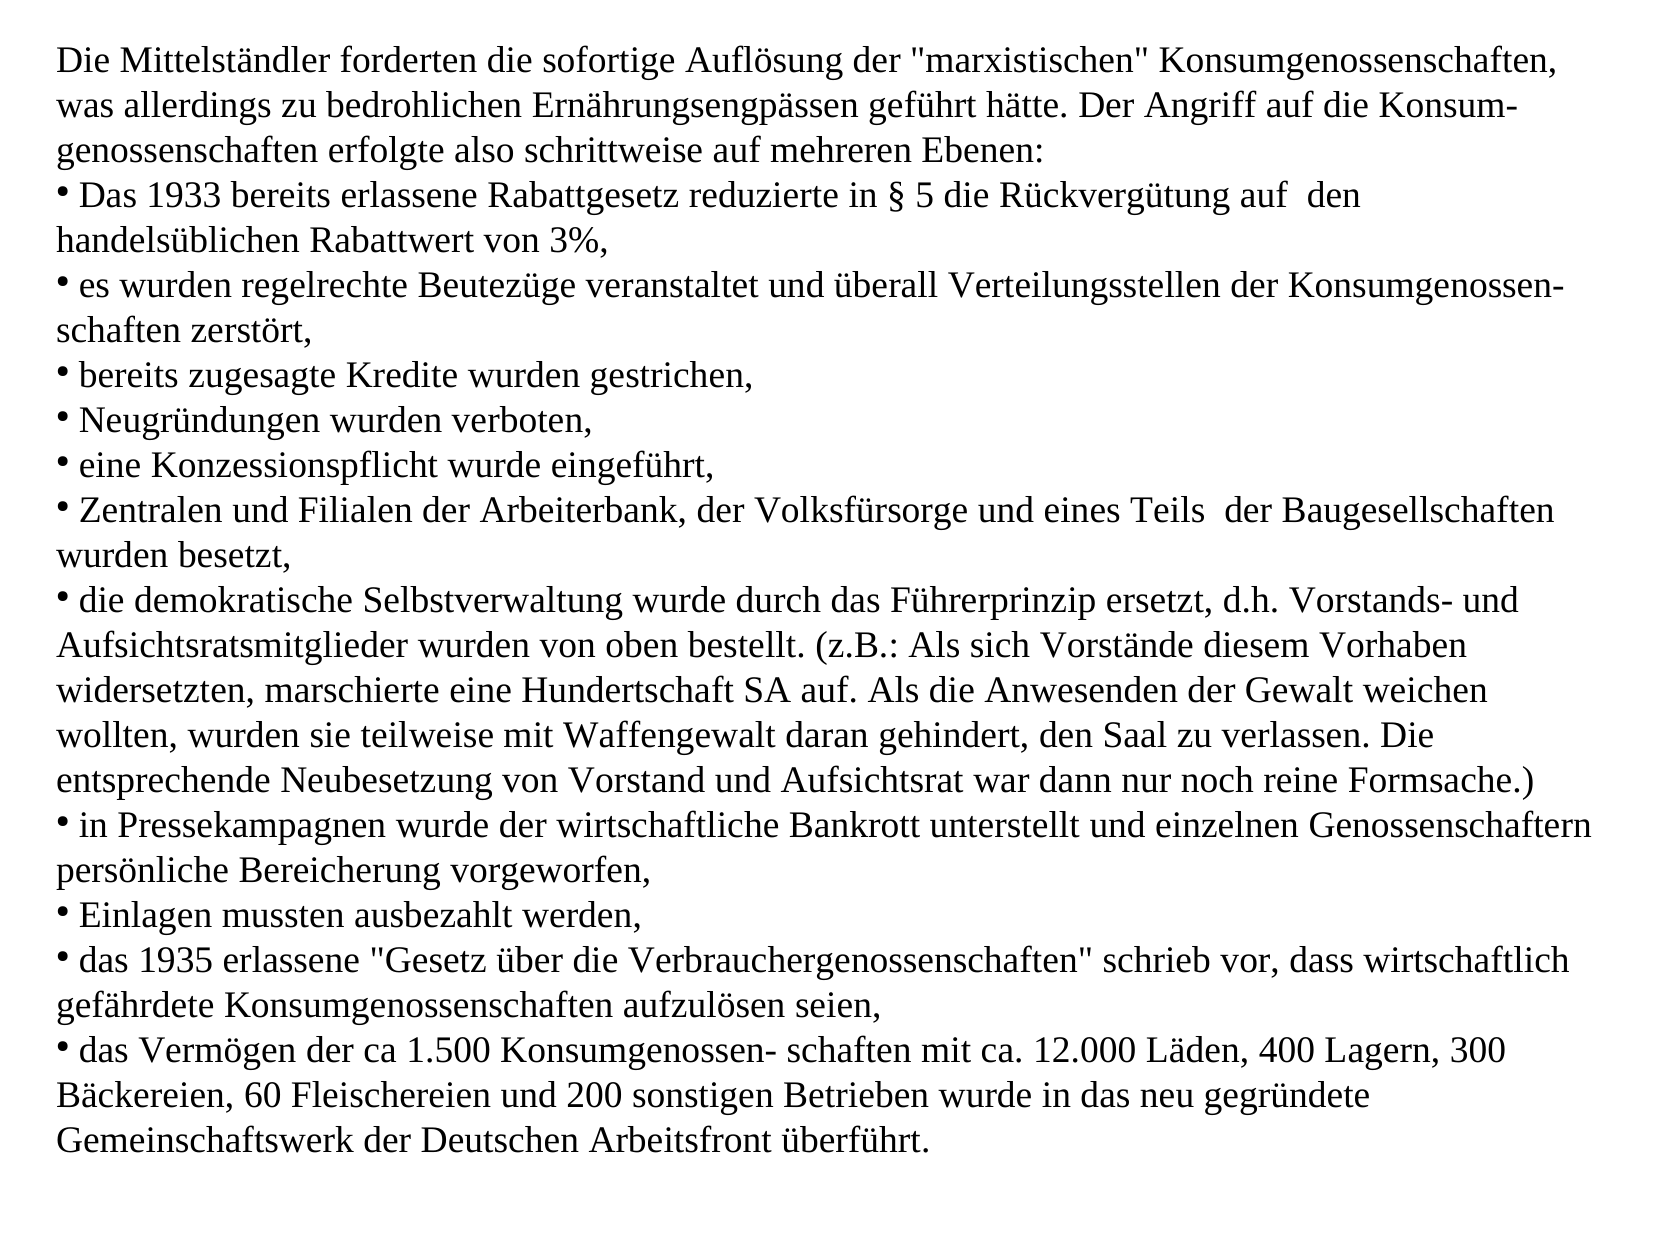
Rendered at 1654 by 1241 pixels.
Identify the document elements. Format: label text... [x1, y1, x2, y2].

text_box Die Mittelständler forderten die sofortige Auflösung der "marxistischen" Konsumgenossenschaften, was allerdings zu bedrohlichen Ernährungsengpässen geführt hätte. Der Angriff auf die Konsum- genossenschaften erfolgte also schrittweise auf mehreren Ebenen: Das 1933 bereits erlassene Rabattgesetz reduzierte in § 5 die Rückvergütung auf den handelsüblichen Rabattwert von 3%, es wurden regelrechte Beutezüge veranstaltet und überall Verteilungsstellen der Konsumgenossen- schaften zerstört, bereits zugesagte Kredite wurden gestrichen, Neugründungen wurden verboten, eine Konzessionspflicht wurde eingeführt, Zentralen und Filialen der Arbeiterbank, der Volksfürsorge und eines Teils der Baugesellschaften wurden besetzt, die demokratische Selbstverwaltung wurde durch das Führerprinzip ersetzt, d.h. Vorstands- und Aufsichtsratsmitglieder wurden von oben bestellt. (z.B.: Als sich Vorstände diesem Vorhaben widersetzten, marschierte eine Hundertschaft SA auf. Als die Anwesenden der Gewalt weichen wollten, wurden sie teilweise mit Waffengewalt daran gehindert, den Saal zu verlassen. Die entsprechende Neubesetzung von Vorstand und Aufsichtsrat war dann nur noch reine Formsache.) in Pressekampagnen wurde der wirtschaftliche Bankrott unterstellt und einzelnen Genossenschaftern persönliche Bereicherung vorgeworfen, Einlagen mussten ausbezahlt werden, das 1935 erlassene "Gesetz über die Verbrauchergenossenschaften" schrieb vor, dass wirtschaftlich gefährdete Konsumgenossenschaften aufzulösen seien, das Vermögen der ca 1.500 Konsumgenossen- schaften mit ca. 12.000 Läden, 400 Lagern, 300 Bäckereien, 60 Fleischereien und 200 sonstigen Betrieben wurde in das neu gegründete Gemeinschaftswerk der Deutschen Arbeitsfront überführt. [55, 35, 1607, 1206]
